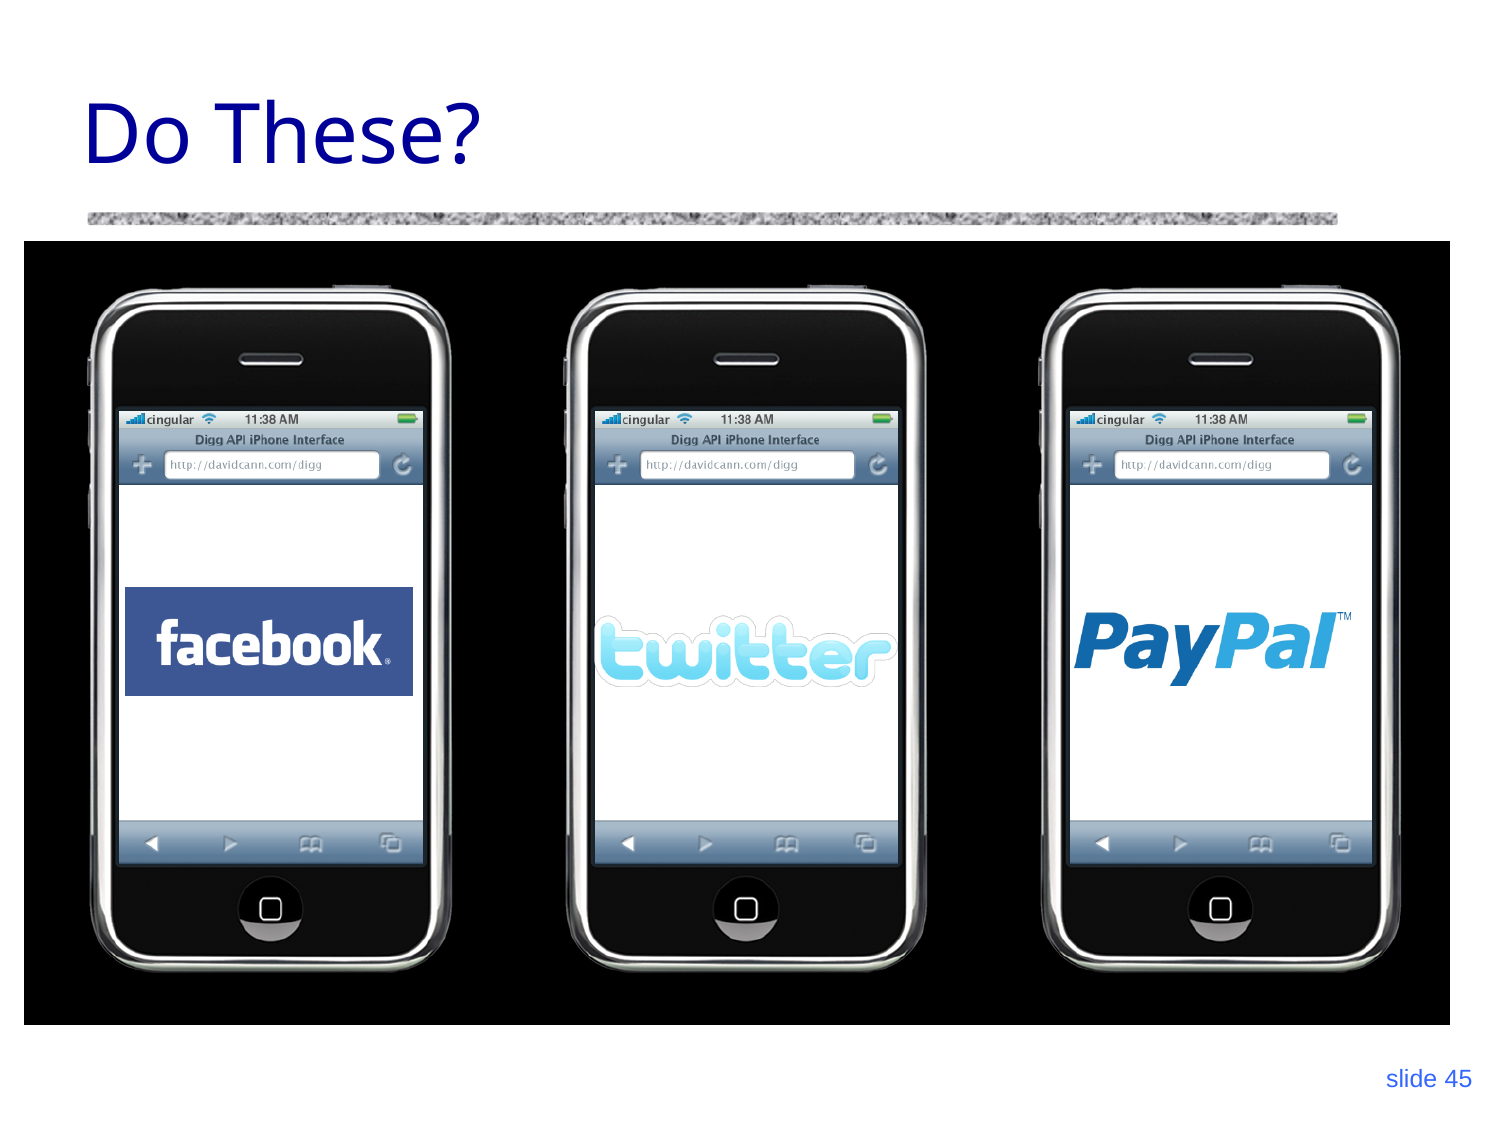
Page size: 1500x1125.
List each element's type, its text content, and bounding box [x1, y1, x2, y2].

text_box slide <number> [1174, 1025, 1488, 1101]
picture [87, 212, 1338, 226]
picture [24, 241, 1450, 1026]
text_box Do These? [66, 37, 1342, 188]
